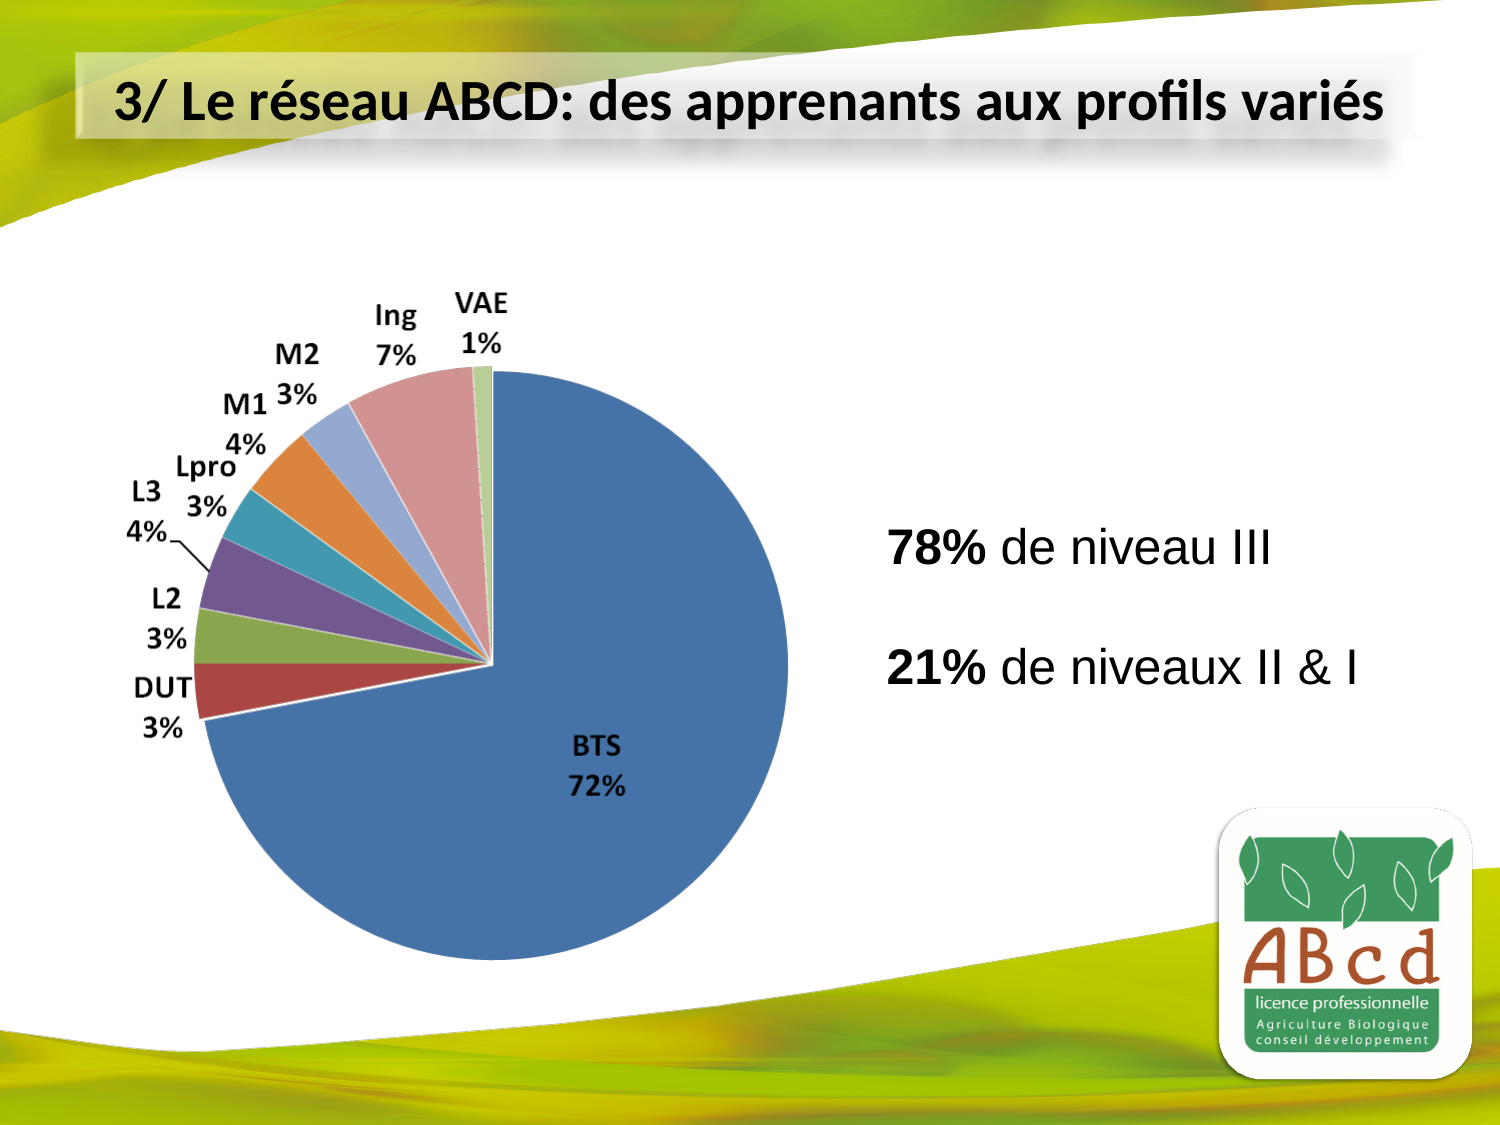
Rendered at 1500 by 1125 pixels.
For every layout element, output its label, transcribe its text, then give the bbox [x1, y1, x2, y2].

text_box 78% de niveau III 21% de niveaux II & I [871, 507, 1412, 703]
picture [17, 43, 1424, 191]
text_box 3/ Le réseau ABCD: des apprenants aux profils variés [76, 54, 1423, 141]
picture [15, 258, 1500, 1125]
